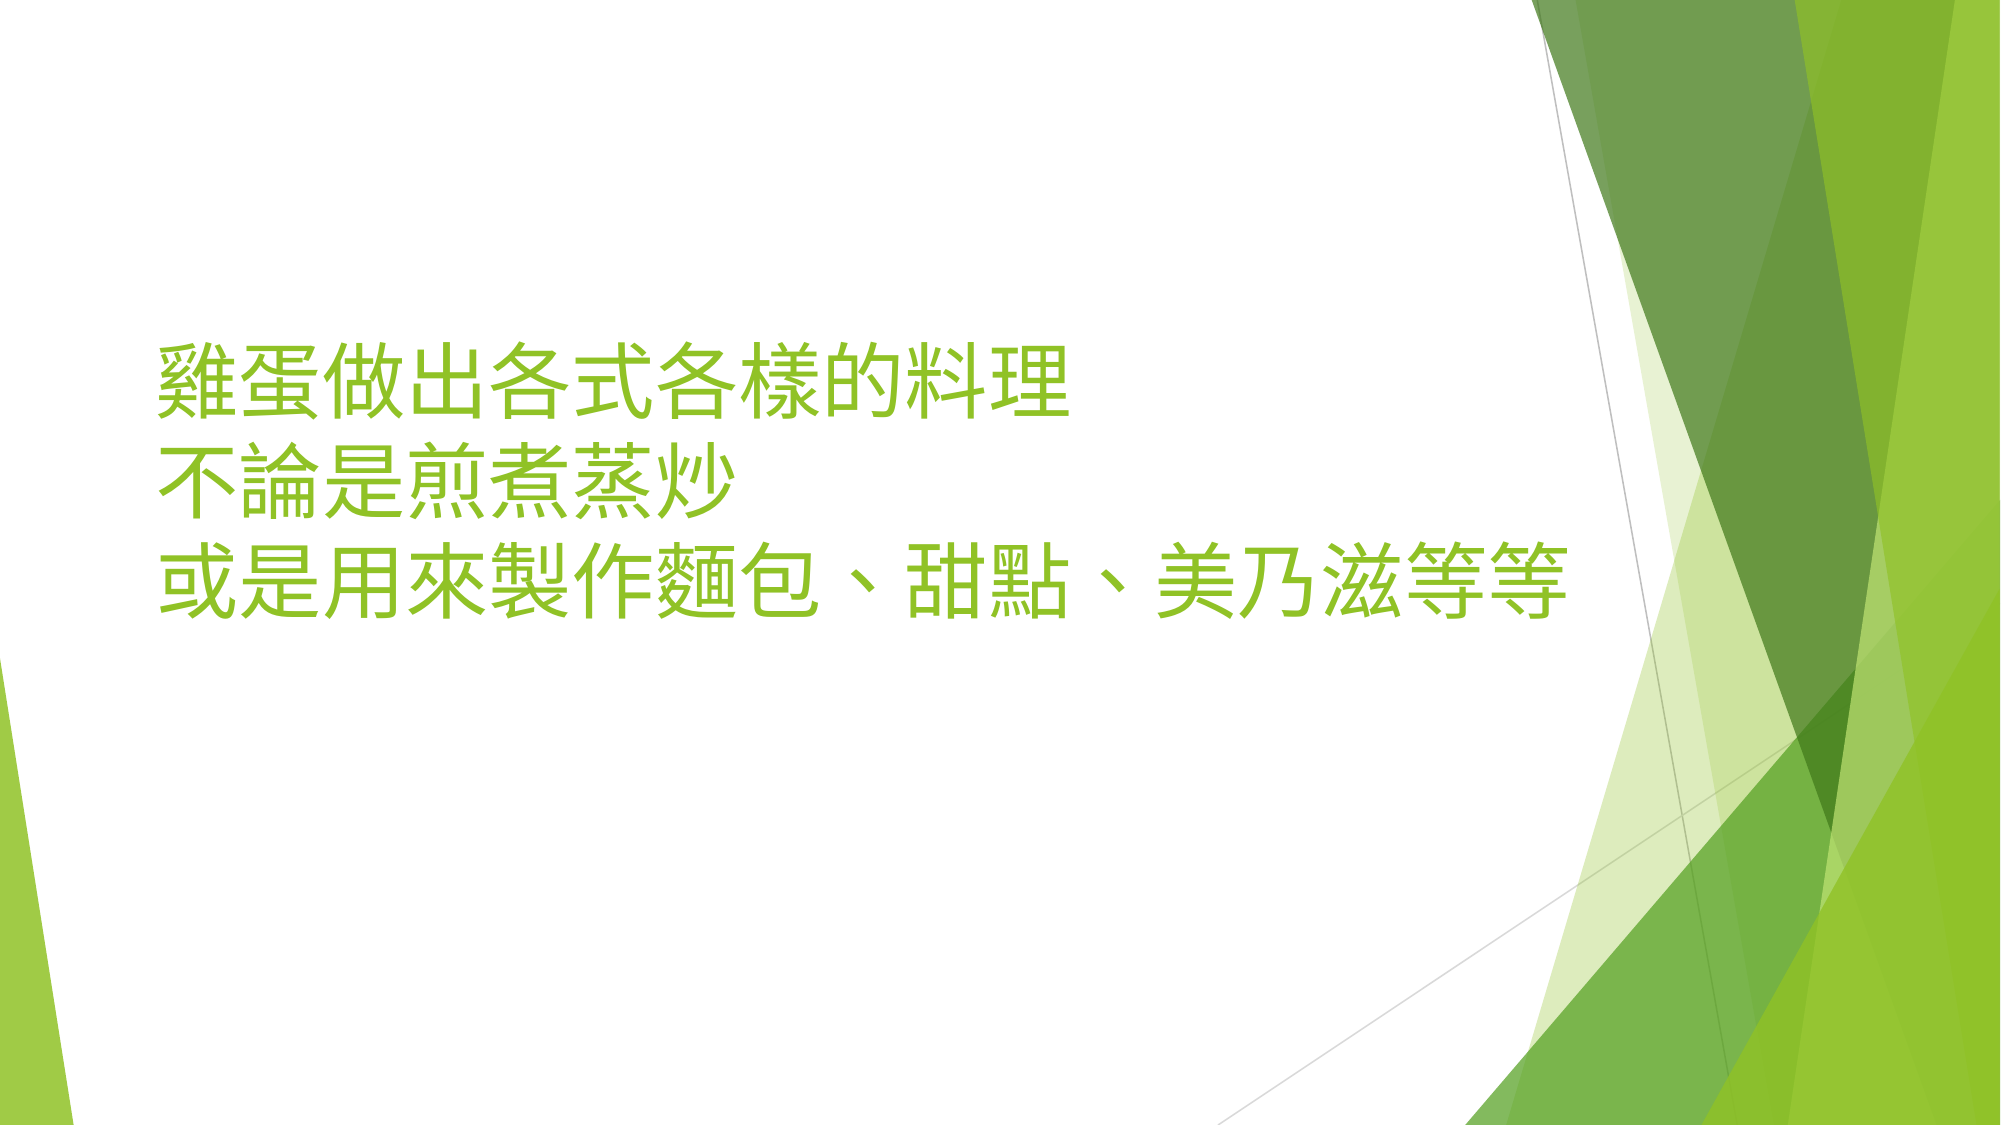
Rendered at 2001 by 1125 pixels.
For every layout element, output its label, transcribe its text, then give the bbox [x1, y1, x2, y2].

title 雞蛋做出各式各樣的料理 不論是煎煮蒸炒 或是用來製作麵包、甜點、美乃滋等等 [140, 321, 1606, 662]
